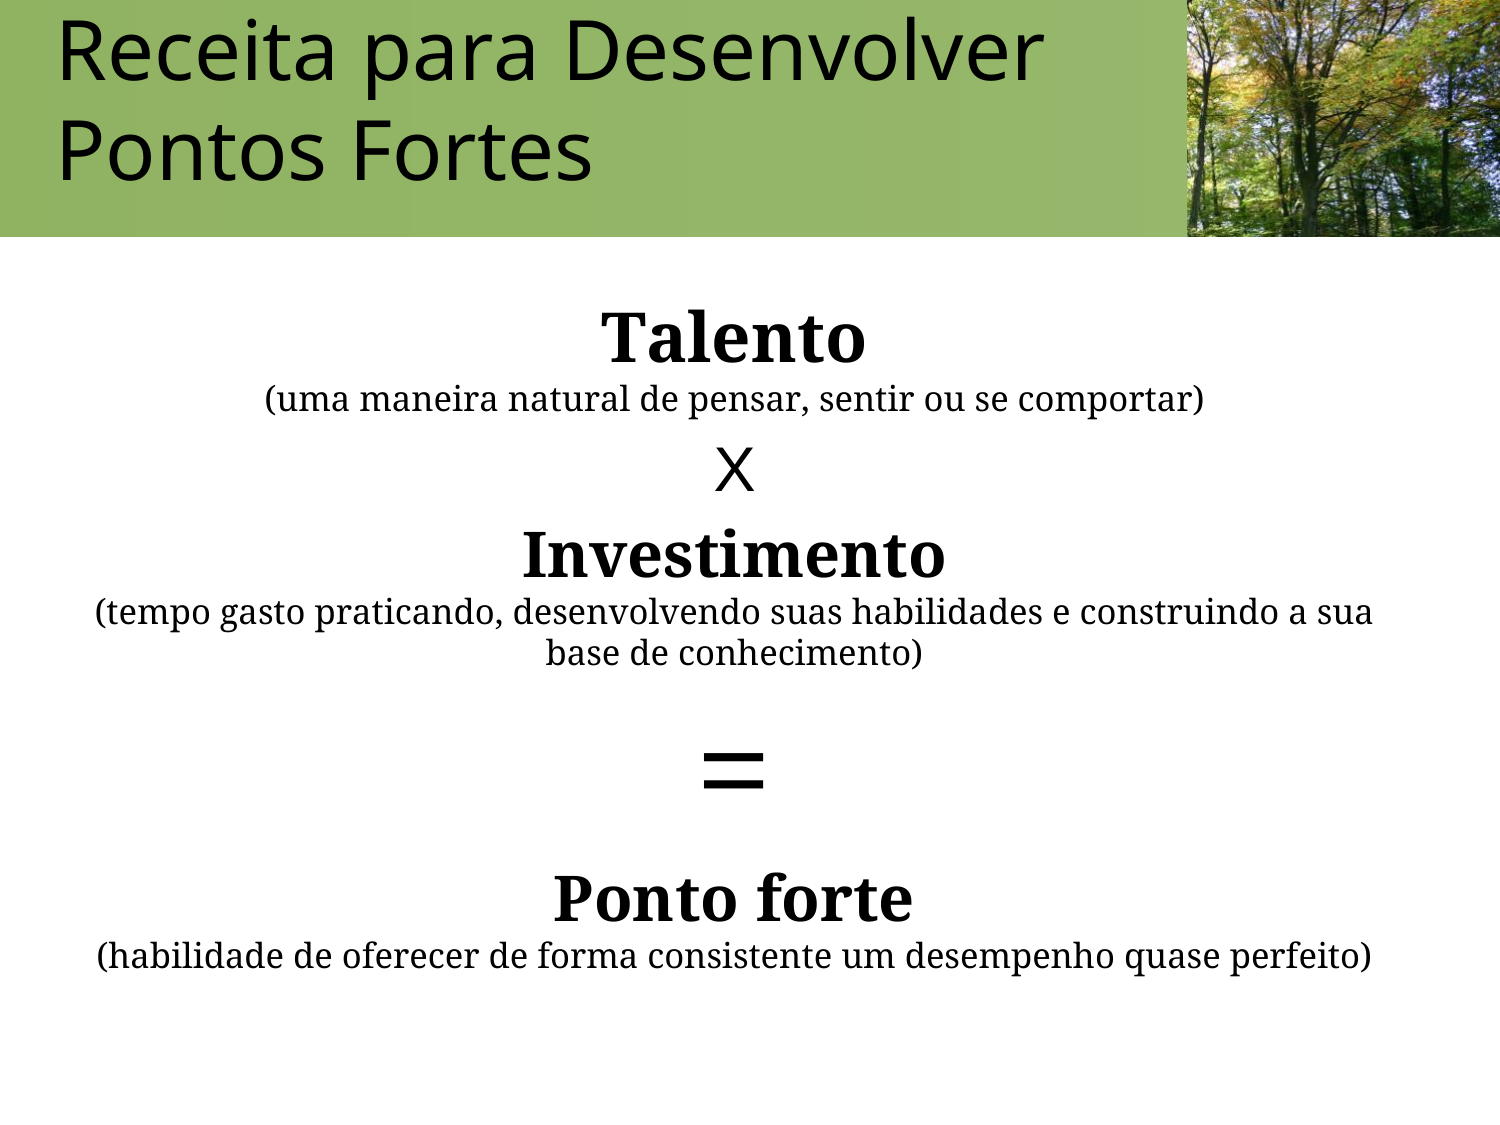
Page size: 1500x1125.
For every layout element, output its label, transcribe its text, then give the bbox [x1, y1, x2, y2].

title Receita para Desenvolver Pontos Fortes [41, 21, 1164, 173]
list Talento (uma maneira natural de pensar, sentir ou se comportar) X Investimento (tempo gasto praticando, desenvolvendo suas habilidades e construindo a sua base de conhecimento) = Ponto forte (habilidade de oferecer de forma consistente um desempenho quase perfeito) [41, 286, 1392, 1029]
picture [1187, 0, 1500, 237]
